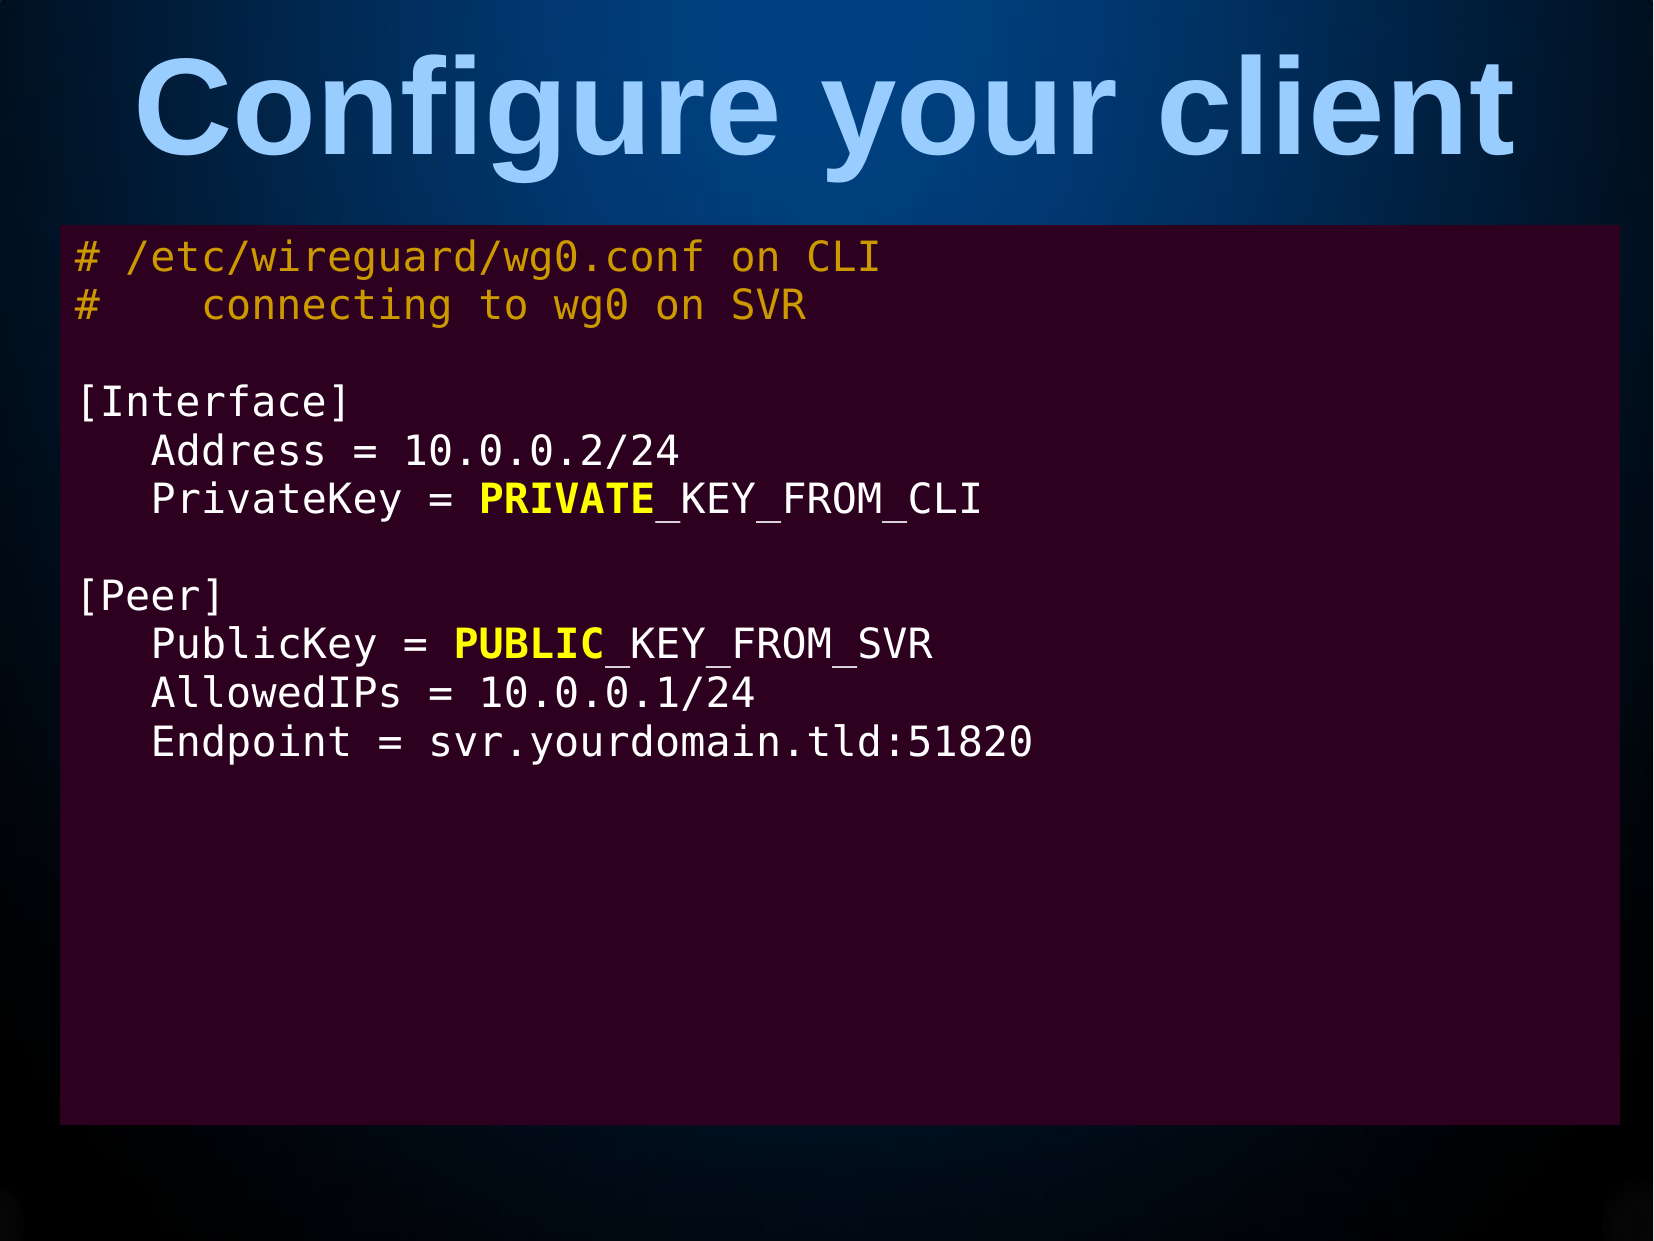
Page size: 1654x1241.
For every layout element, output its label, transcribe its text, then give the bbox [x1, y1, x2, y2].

title Configure your client [0, 2, 1651, 211]
text_box # /etc/wireguard/wg0.conf on CLI # connecting to wg0 on SVR [Interface] Address = 10.0.0.2/24 PrivateKey = PRIVATE_KEY_FROM_CLI [Peer] PublicKey = PUBLIC_KEY_FROM_SVR AllowedIPs = 10.0.0.1/24 Endpoint = svr.yourdomain.tld:51820 [60, 225, 1621, 1126]
picture [0, 0, 1654, 1241]
